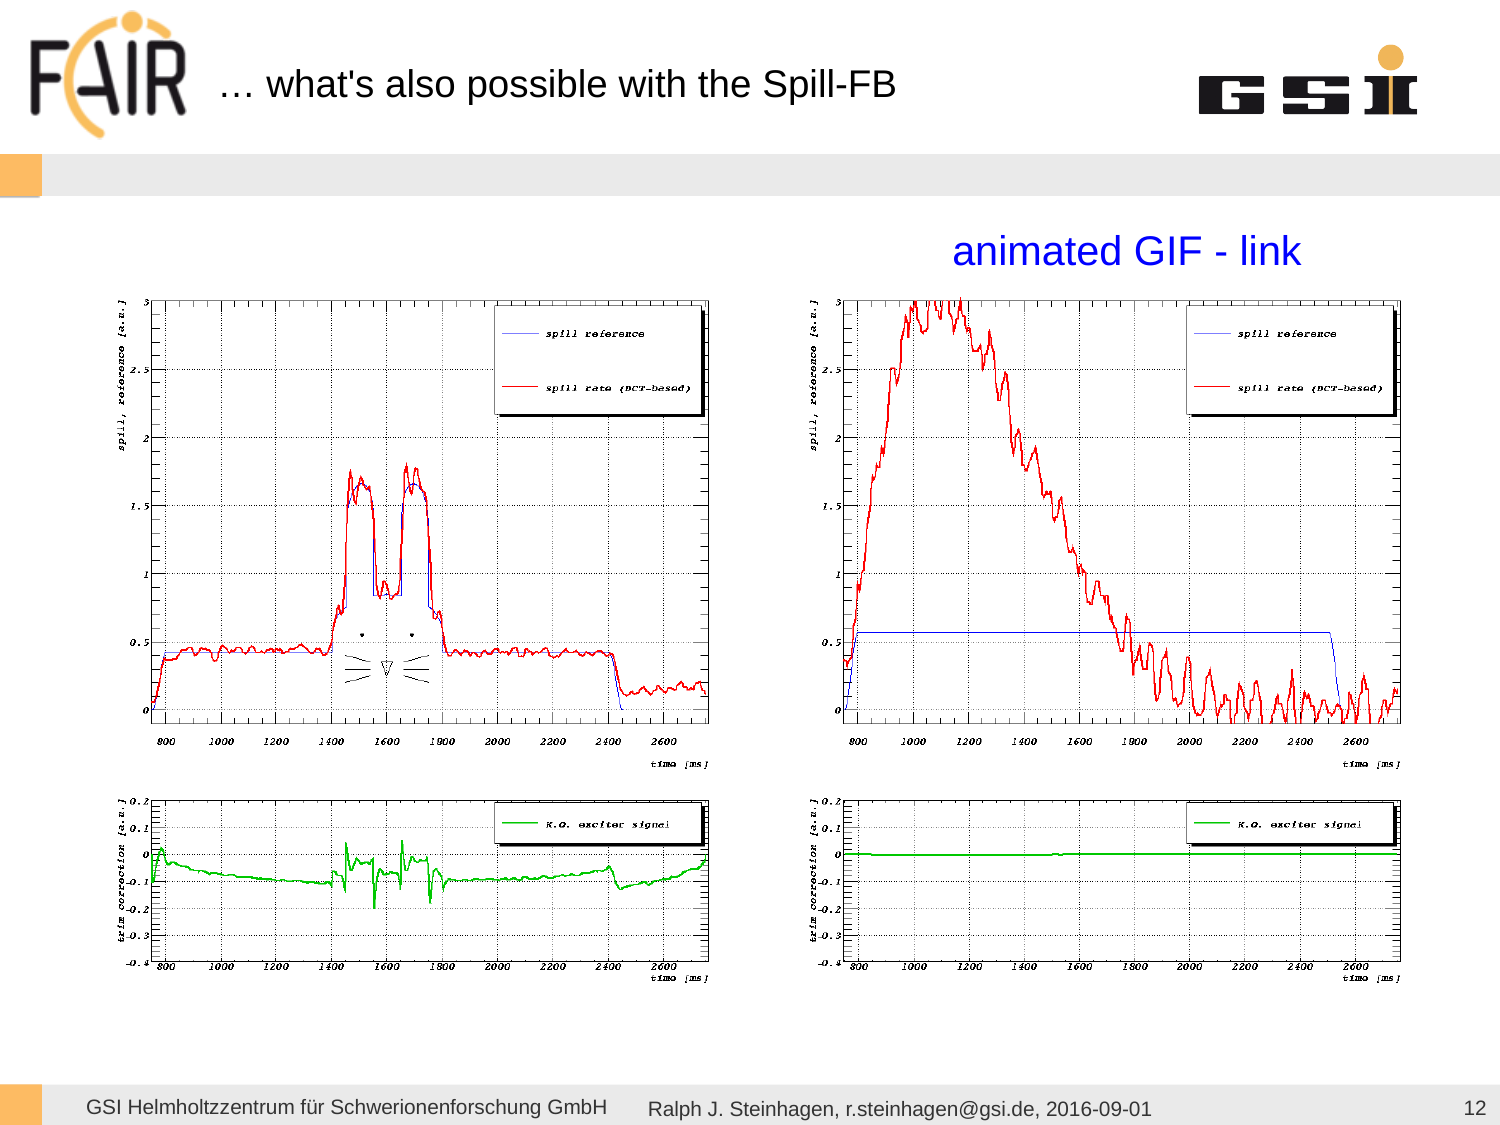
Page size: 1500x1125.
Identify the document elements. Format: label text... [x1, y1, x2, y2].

picture [74, 277, 734, 1000]
text_box animated GIF - link [937, 220, 1318, 282]
picture [1197, 42, 1419, 117]
title … what's also possible with the Spill-FB [217, 20, 1109, 147]
picture [30, 9, 187, 141]
picture [766, 277, 1426, 999]
